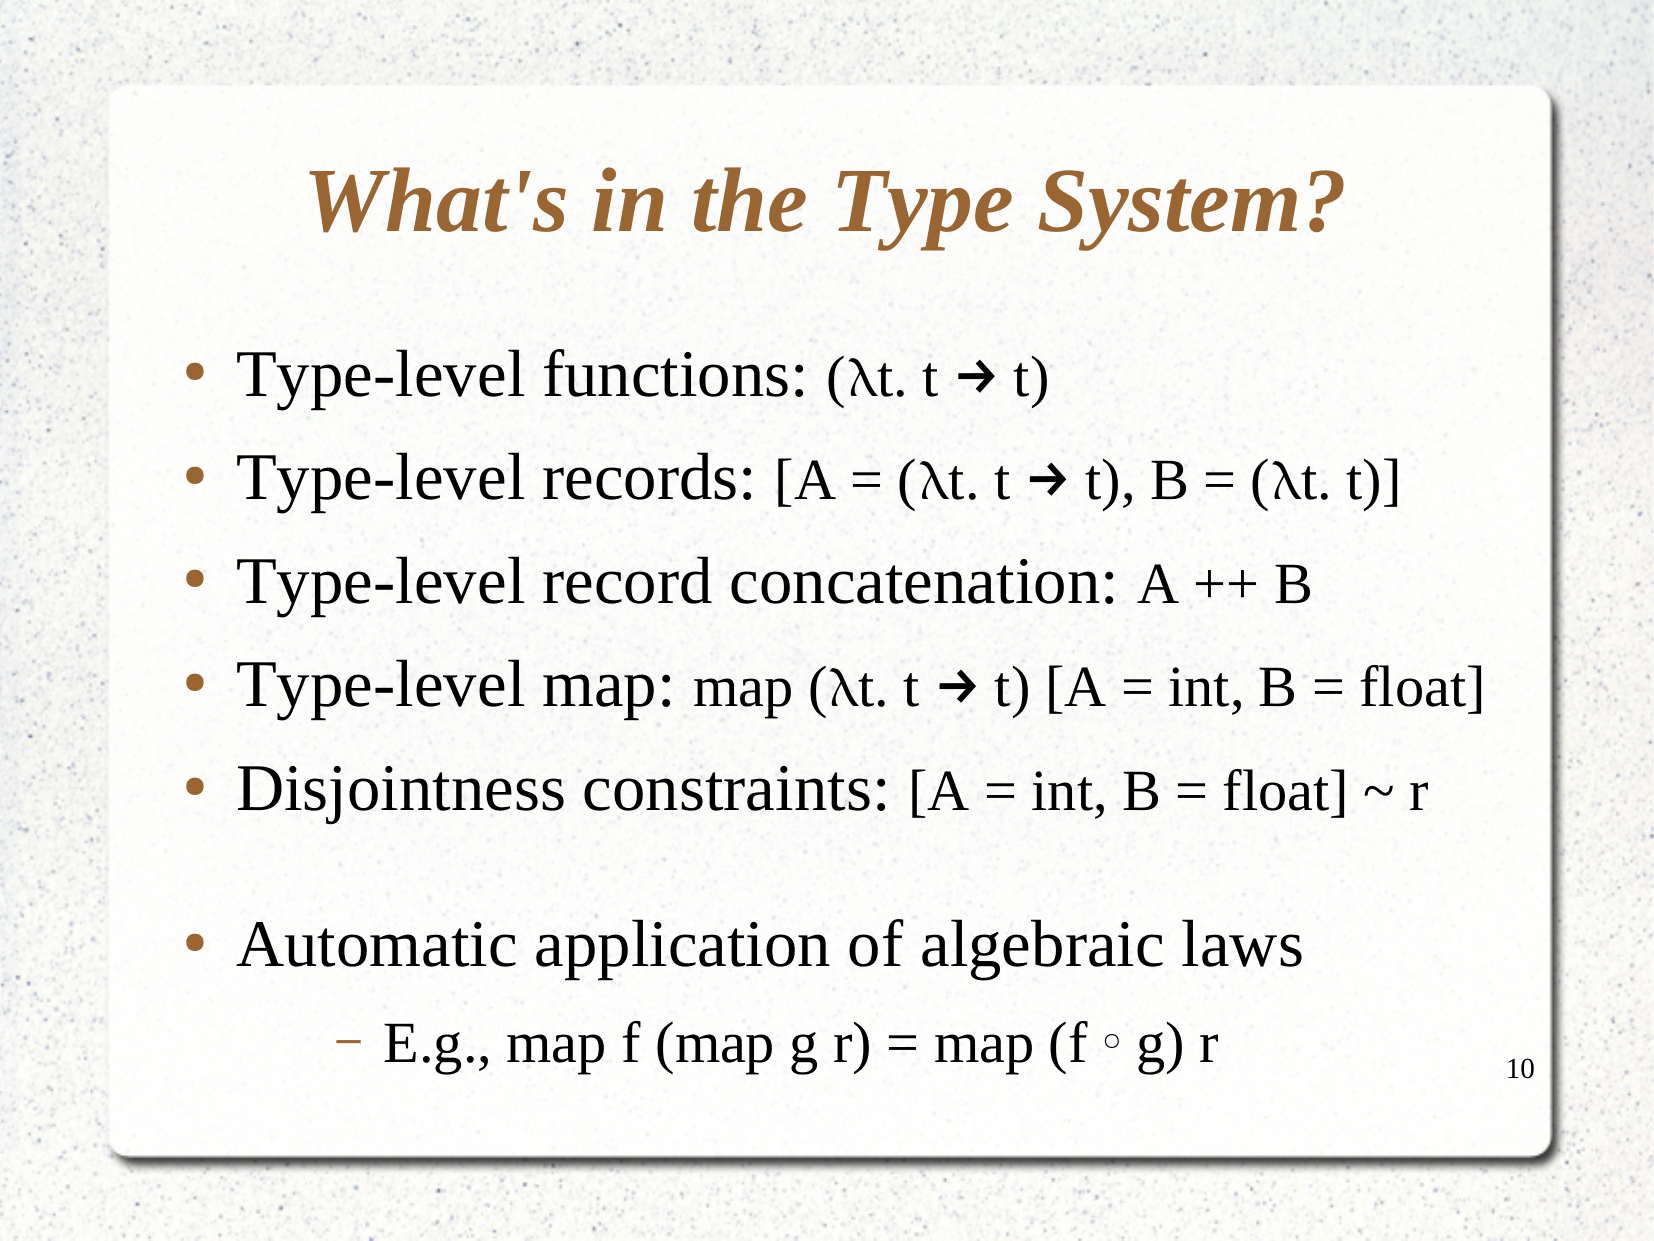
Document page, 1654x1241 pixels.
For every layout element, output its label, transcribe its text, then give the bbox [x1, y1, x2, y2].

picture [0, 0, 1654, 1241]
list Type-level functions: (t. t → t) Type-level records: [A = (t. t → t), B = (t. t)] Type-level record concatenation: A ++ B Type-level map: map (t. t → t) [A = int, B = float] Disjointness constraints: [A = int, B = float] ~ r Automatic application of algebraic laws E.g., map f (map g r) = map (f ○ g) r [147, 336, 1506, 1141]
title What's in the Type System? [118, 96, 1536, 304]
